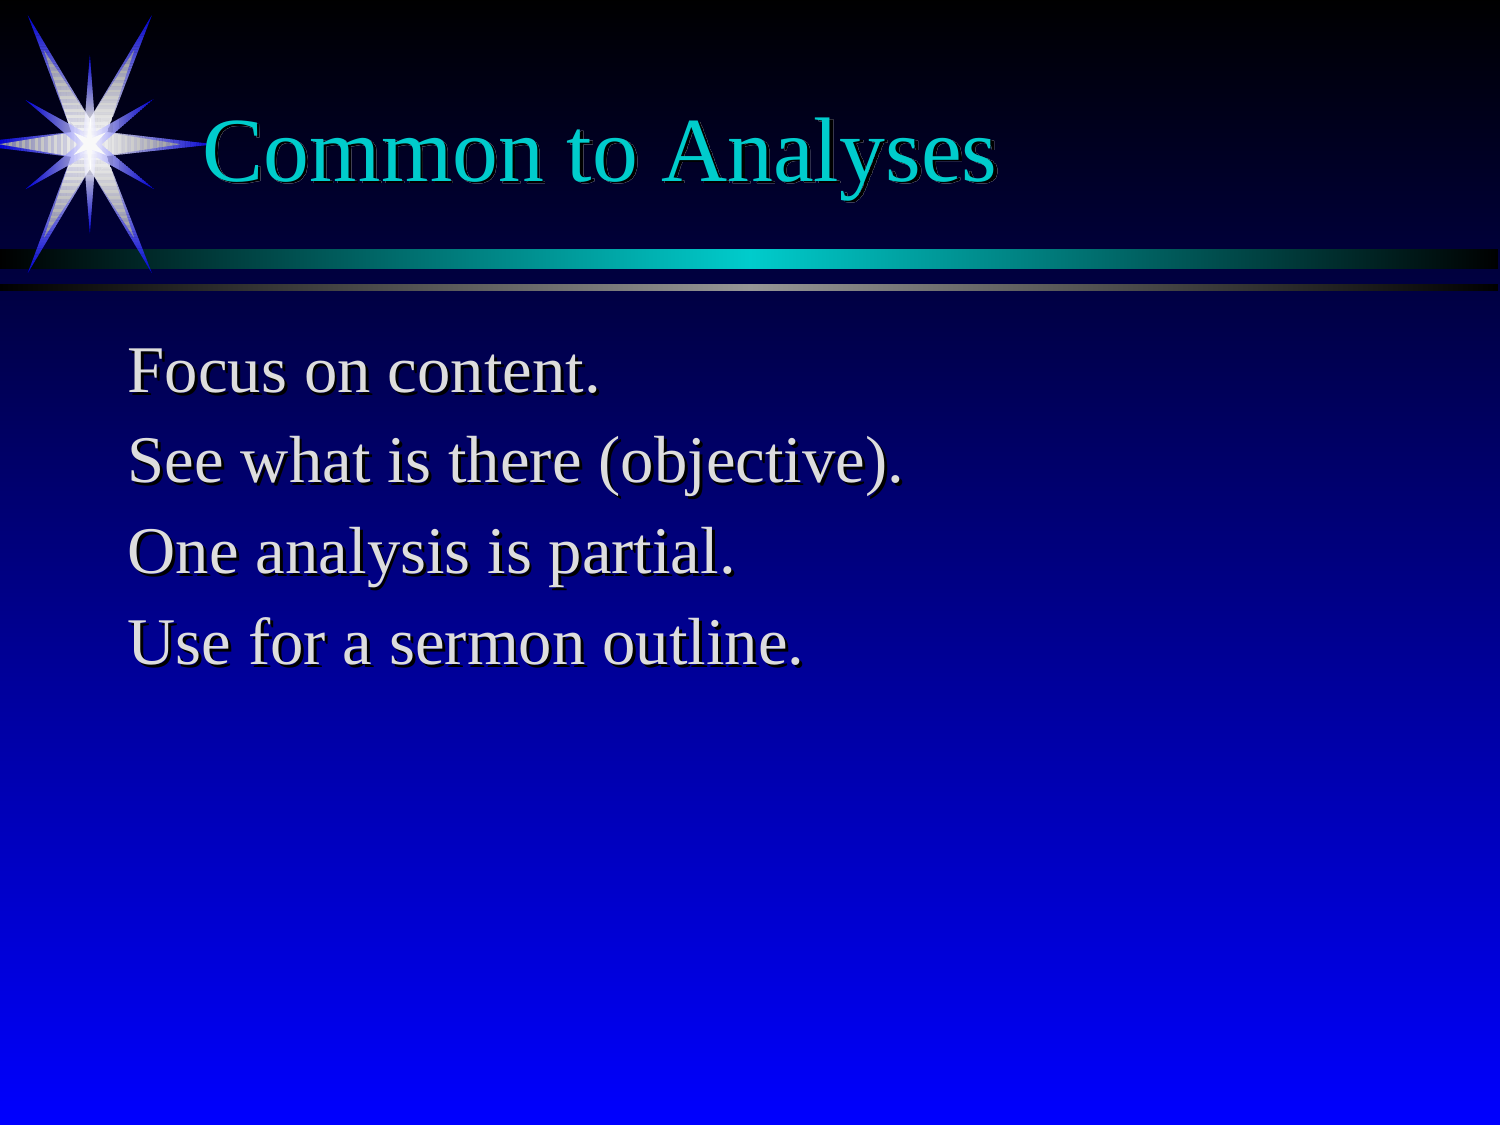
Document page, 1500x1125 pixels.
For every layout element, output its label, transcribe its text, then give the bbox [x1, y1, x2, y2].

list Focus on content. See what is there (objective). One analysis is partial. Use for a sermon outline. [112, 324, 1388, 1001]
title Common to Analyses [187, 56, 1463, 244]
